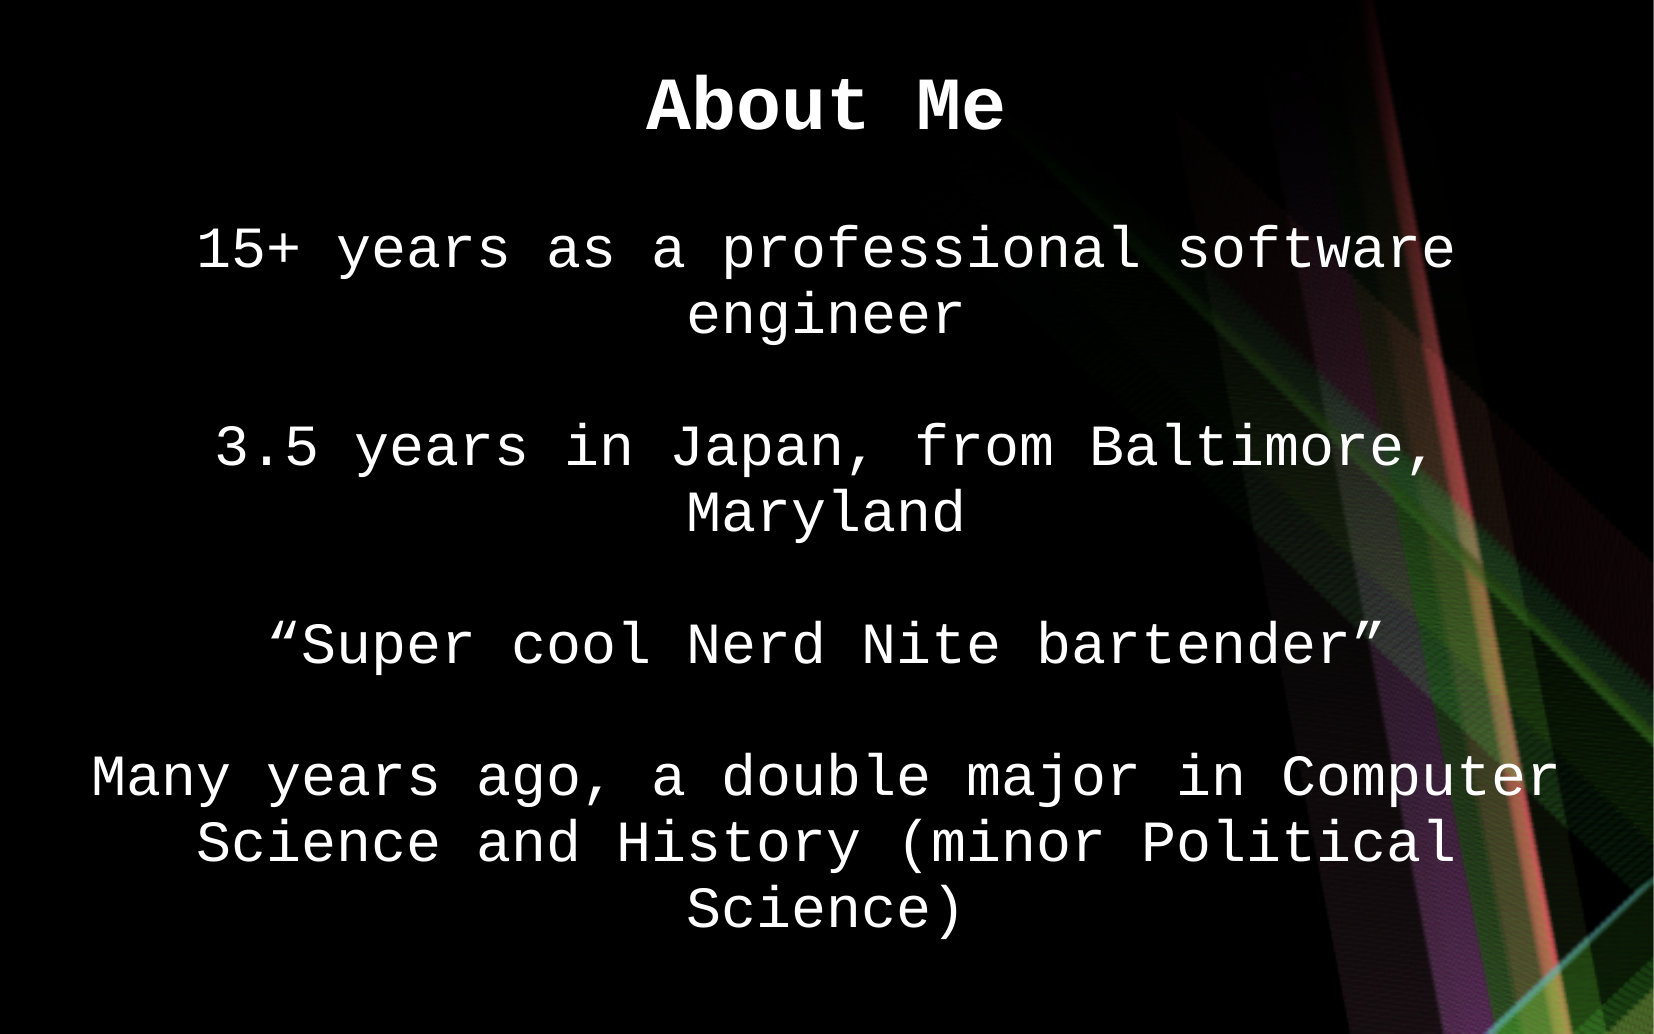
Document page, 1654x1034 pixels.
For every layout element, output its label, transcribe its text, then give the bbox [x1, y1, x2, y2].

subtitle About Me 15+ years as a professional software engineer 3.5 years in Japan, from Baltimore, Maryland “Super cool Nerd Nite bartender” Many years ago, a double major in Computer Science and History (minor Political Science) [82, 67, 1571, 945]
picture [0, 0, 1654, 1034]
